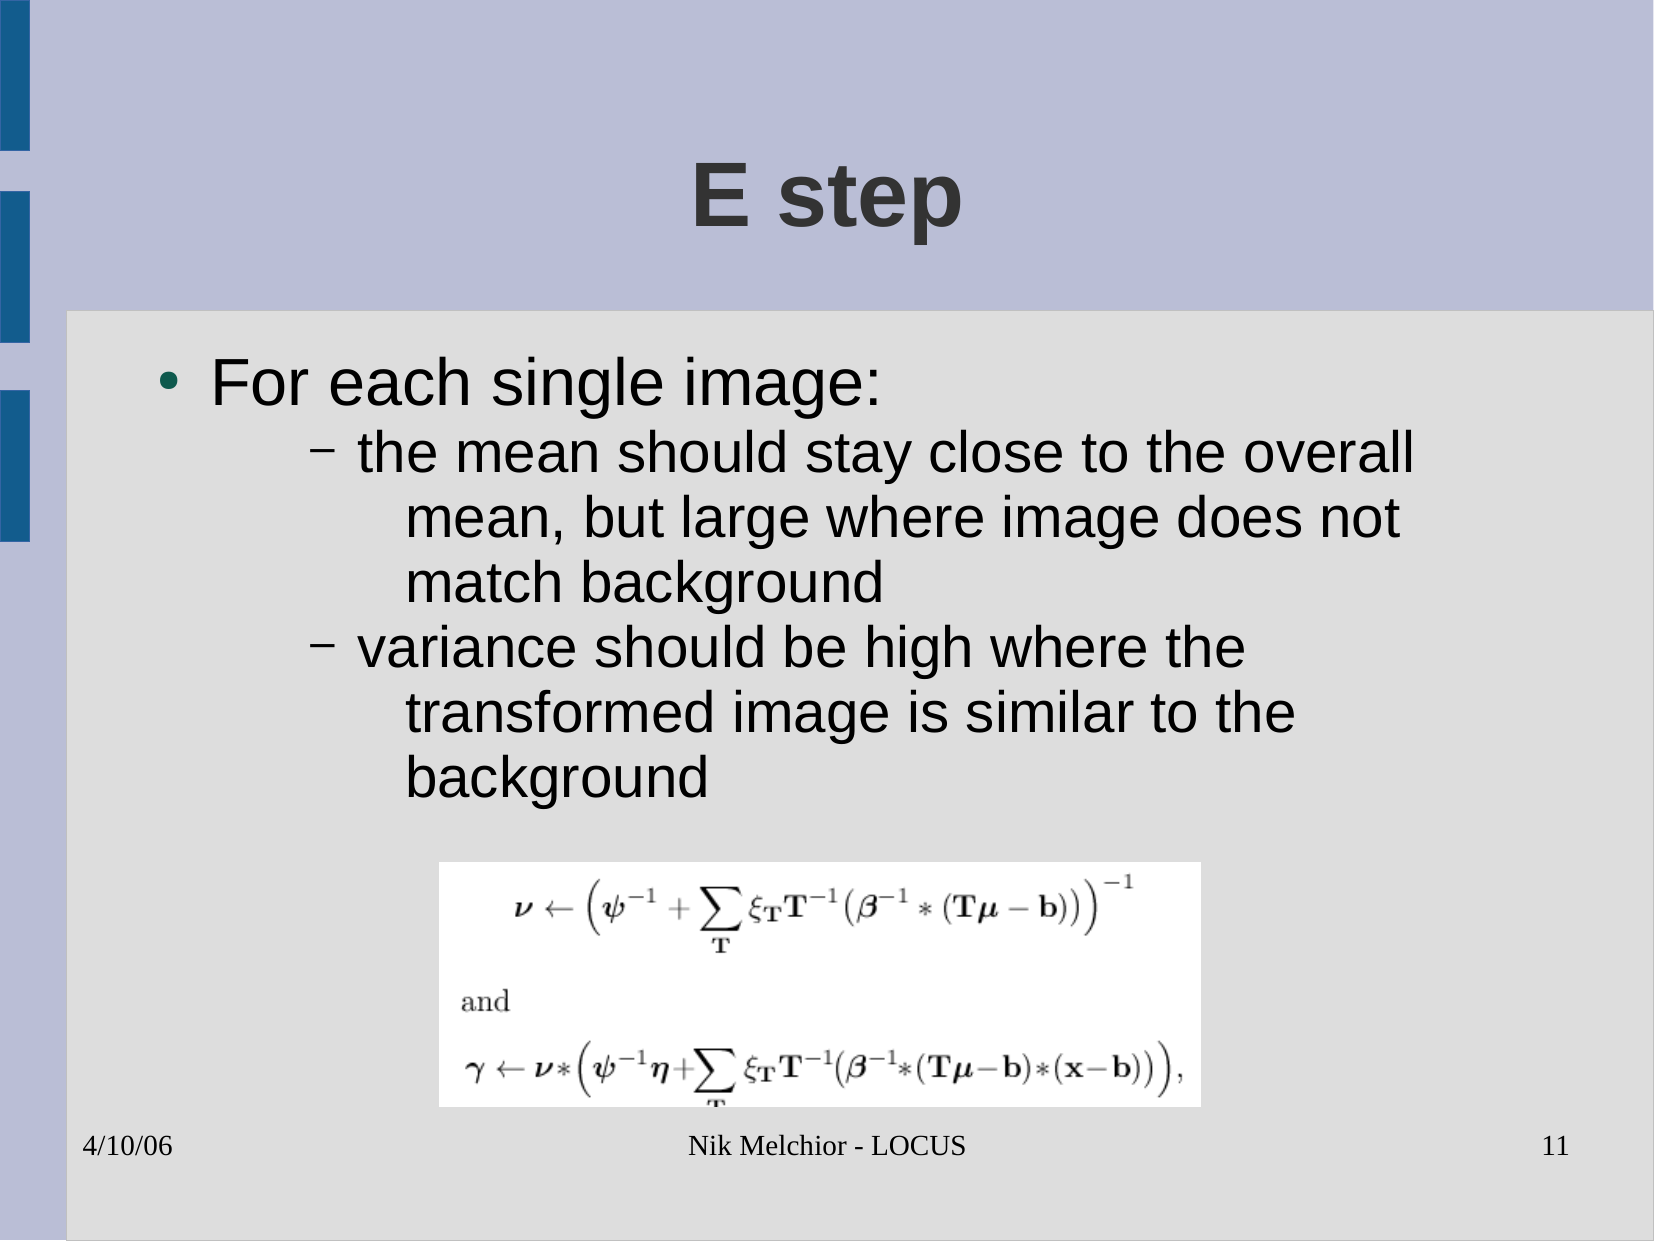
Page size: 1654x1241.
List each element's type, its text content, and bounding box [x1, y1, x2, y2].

list For each single image: the mean should stay close to the overall mean, but large where image does not match background variance should be high where the transformed image is similar to the background [121, 344, 1534, 1127]
picture [439, 862, 1201, 1107]
title E step [121, 91, 1534, 299]
